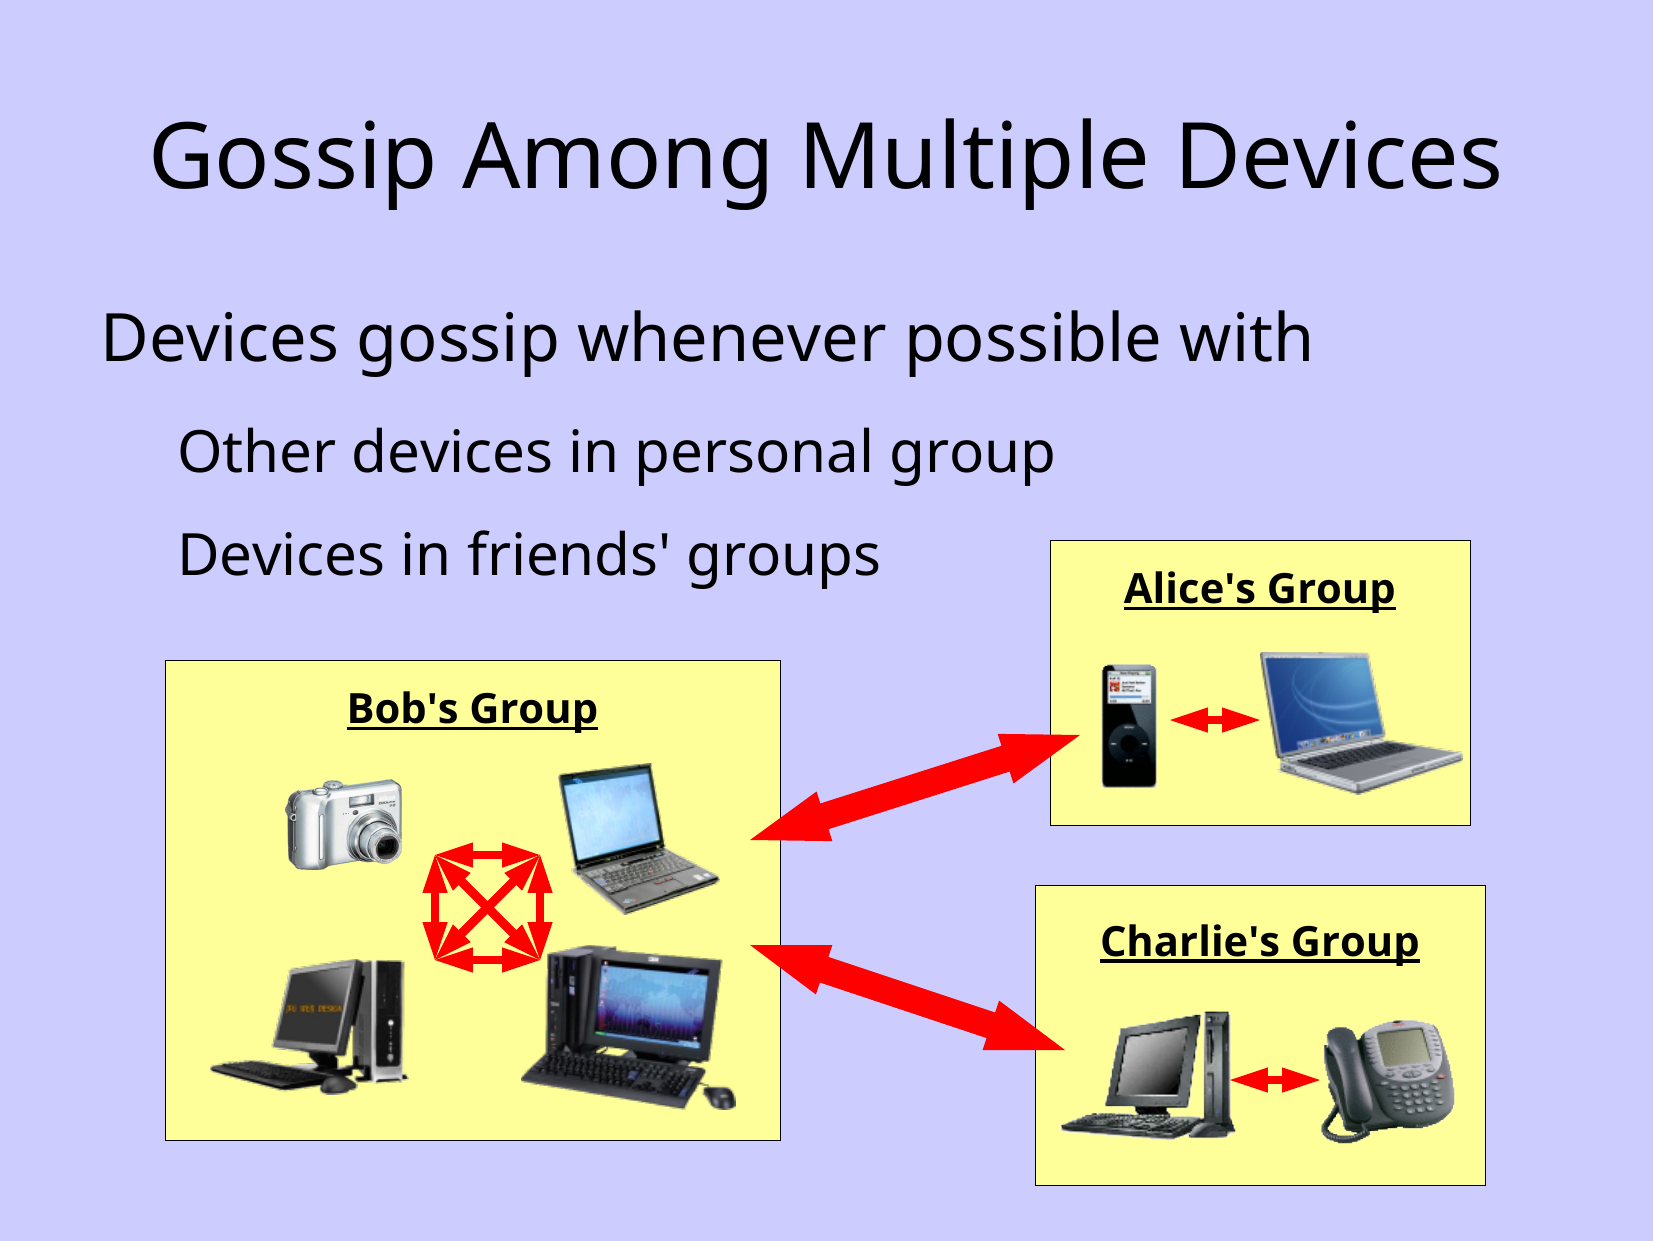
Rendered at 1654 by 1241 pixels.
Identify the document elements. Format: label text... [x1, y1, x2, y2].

picture [1050, 1005, 1246, 1156]
picture [521, 945, 736, 1111]
text_box [165, 736, 781, 1141]
picture [1320, 1019, 1456, 1145]
text_box Charlie's Group [1035, 904, 1486, 968]
text_box [1035, 968, 1486, 1186]
text_box [1035, 885, 1486, 904]
text_box Bob's Group [165, 671, 781, 736]
text_box [1050, 616, 1471, 826]
title Gossip Among Multiple Devices [82, 49, 1571, 257]
picture [1260, 652, 1463, 796]
text_box [165, 660, 781, 671]
picture [1095, 659, 1165, 796]
picture [558, 763, 721, 916]
picture [285, 779, 402, 871]
picture [210, 959, 409, 1096]
text_box [1050, 540, 1471, 551]
text_box Alice's Group [1050, 551, 1471, 616]
list Devices gossip whenever possible with Other devices in personal group Devices in friends' groups [82, 290, 1571, 586]
